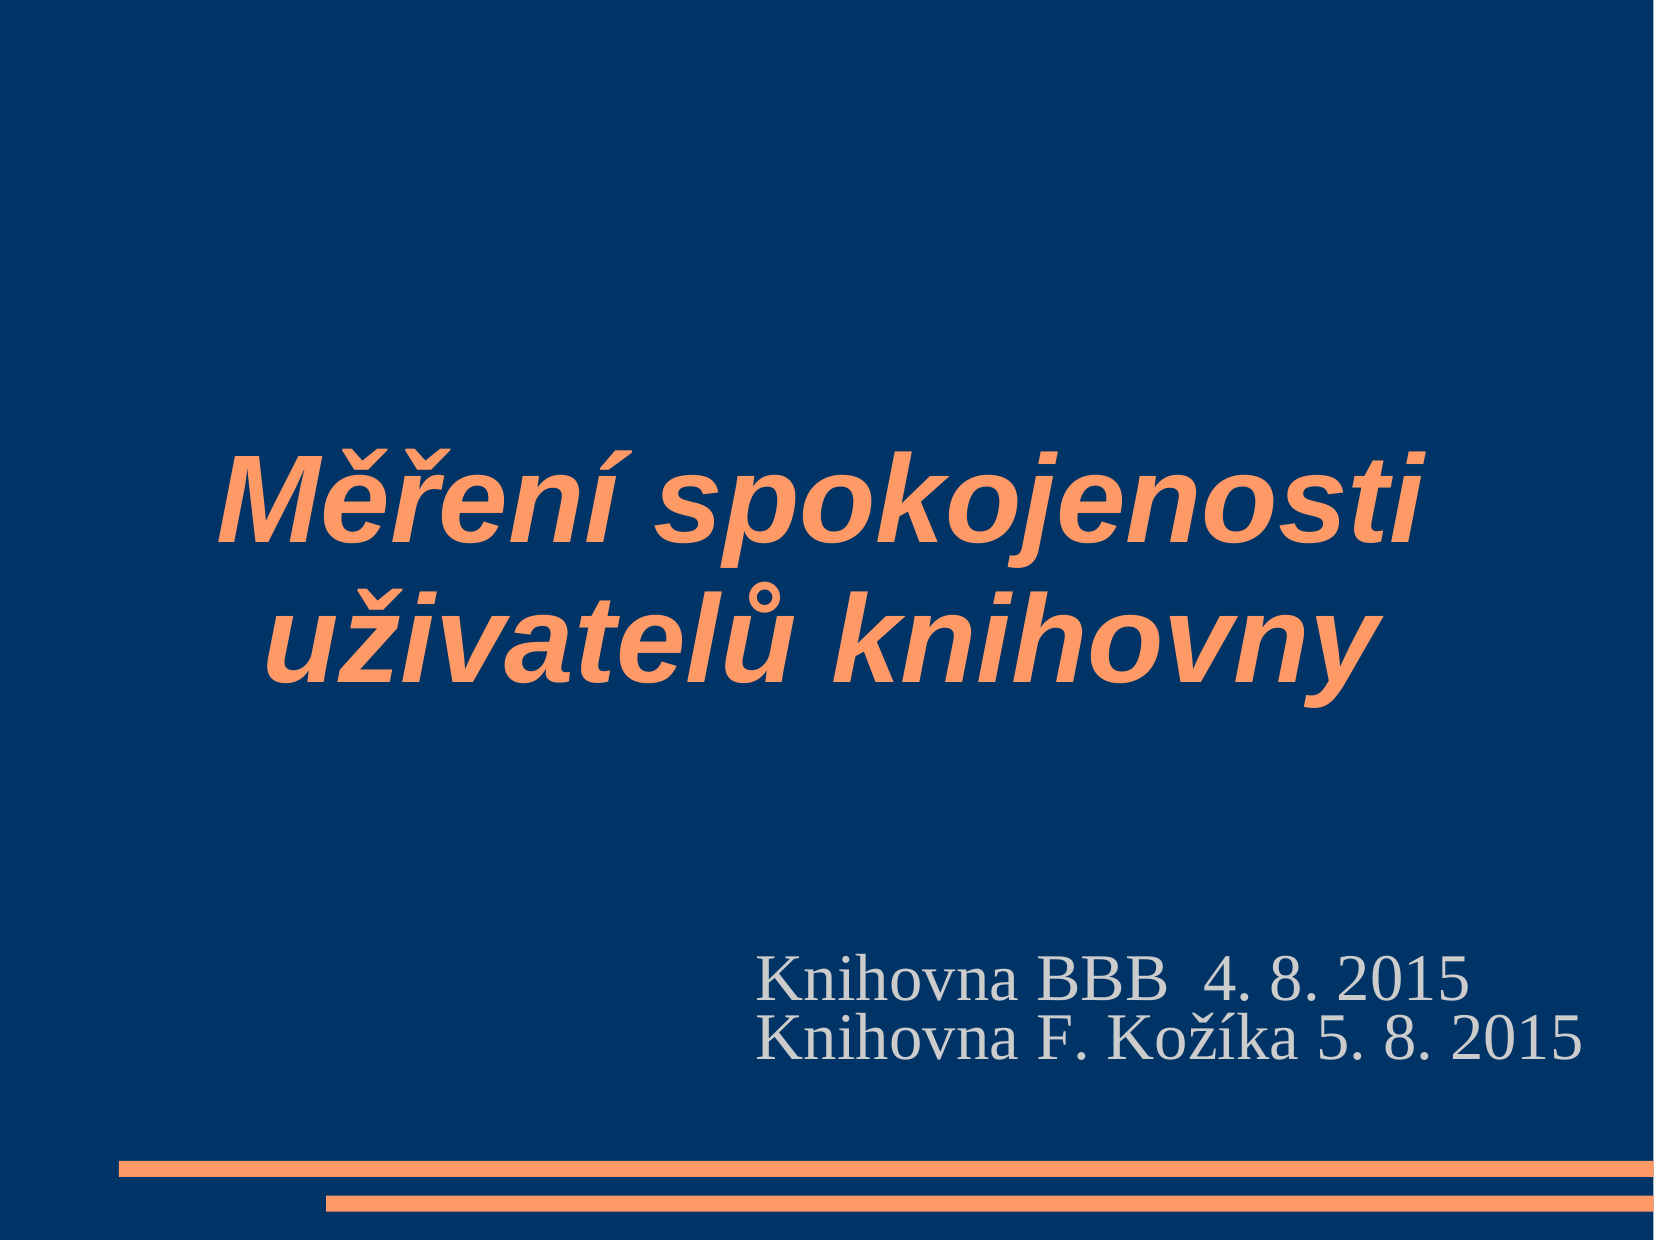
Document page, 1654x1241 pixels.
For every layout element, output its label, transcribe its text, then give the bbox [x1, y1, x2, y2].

title Měření spokojenosti uživatelů knihovny [59, 19, 1583, 709]
subtitle Knihovna BBB 4. 8. 2015 Knihovna F. Kožíka 5. 8. 2015 [755, 82, 1654, 1241]
